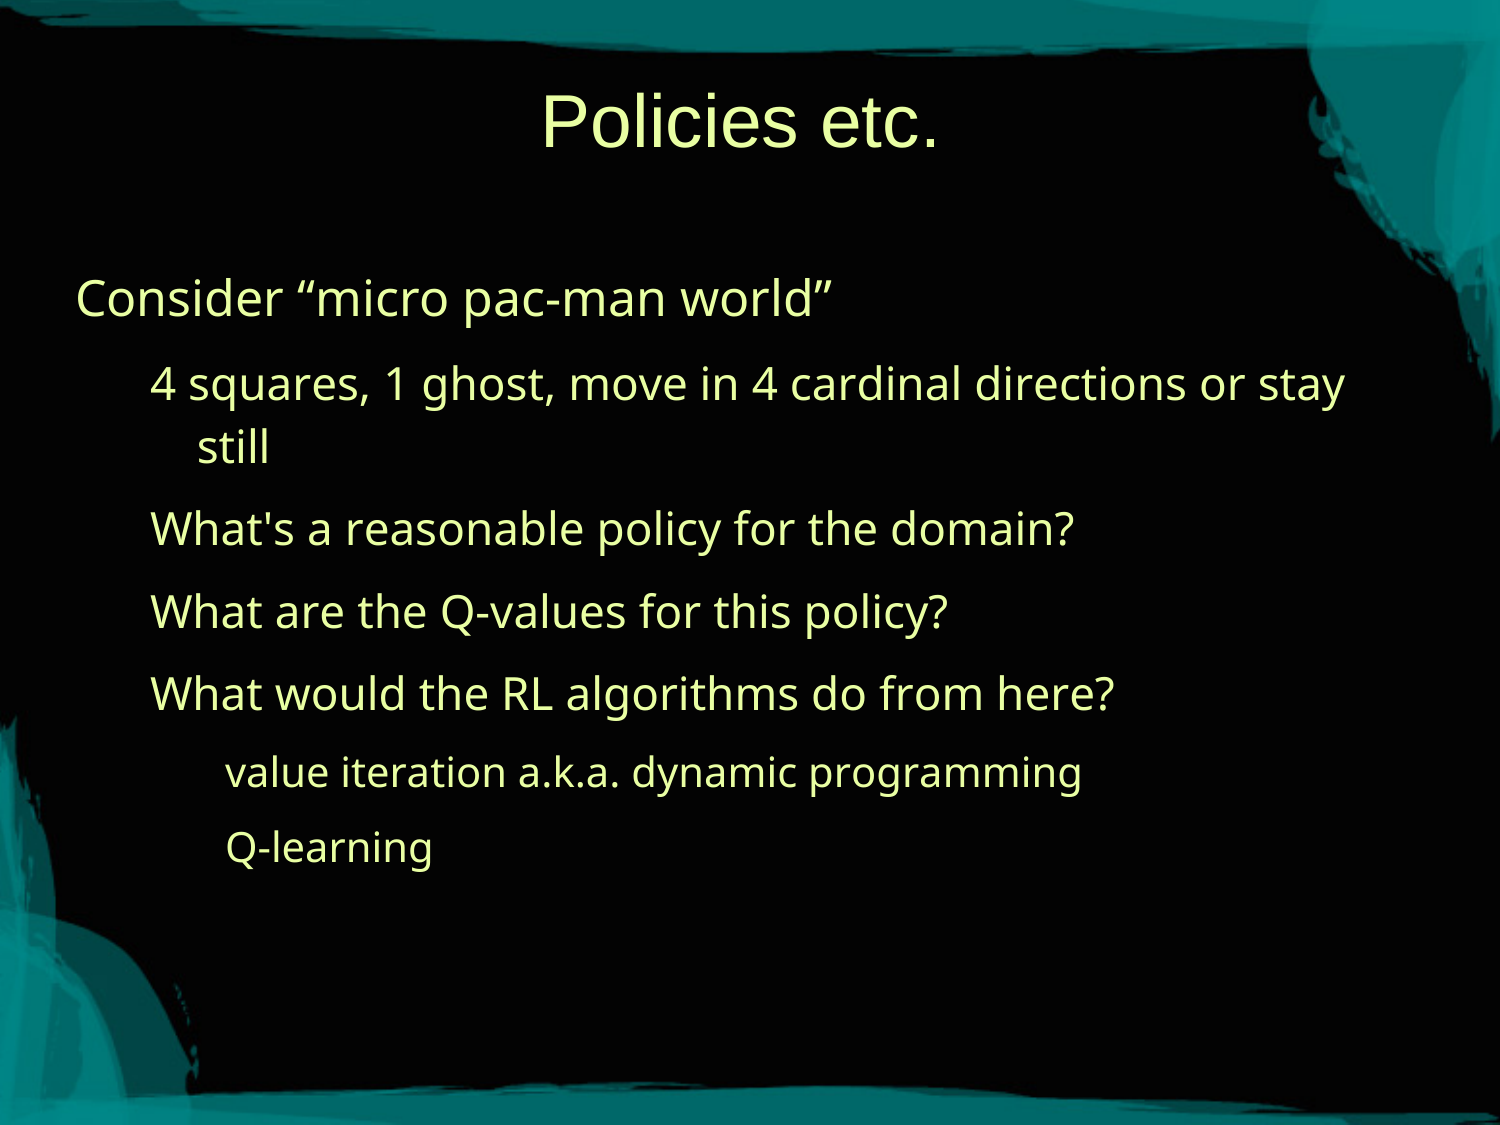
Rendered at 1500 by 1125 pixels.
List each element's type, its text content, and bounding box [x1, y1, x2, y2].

title Policies etc. [240, 7, 1241, 236]
picture [0, 0, 1500, 1125]
list Consider “micro pac-man world” 4 squares, 1 ghost, move in 4 cardinal directions or stay still What's a reasonable policy for the domain? What are the Q-values for this policy? What would the RL algorithms do from here? value iteration a.k.a. dynamic programming Q-learning [75, 263, 1425, 1111]
